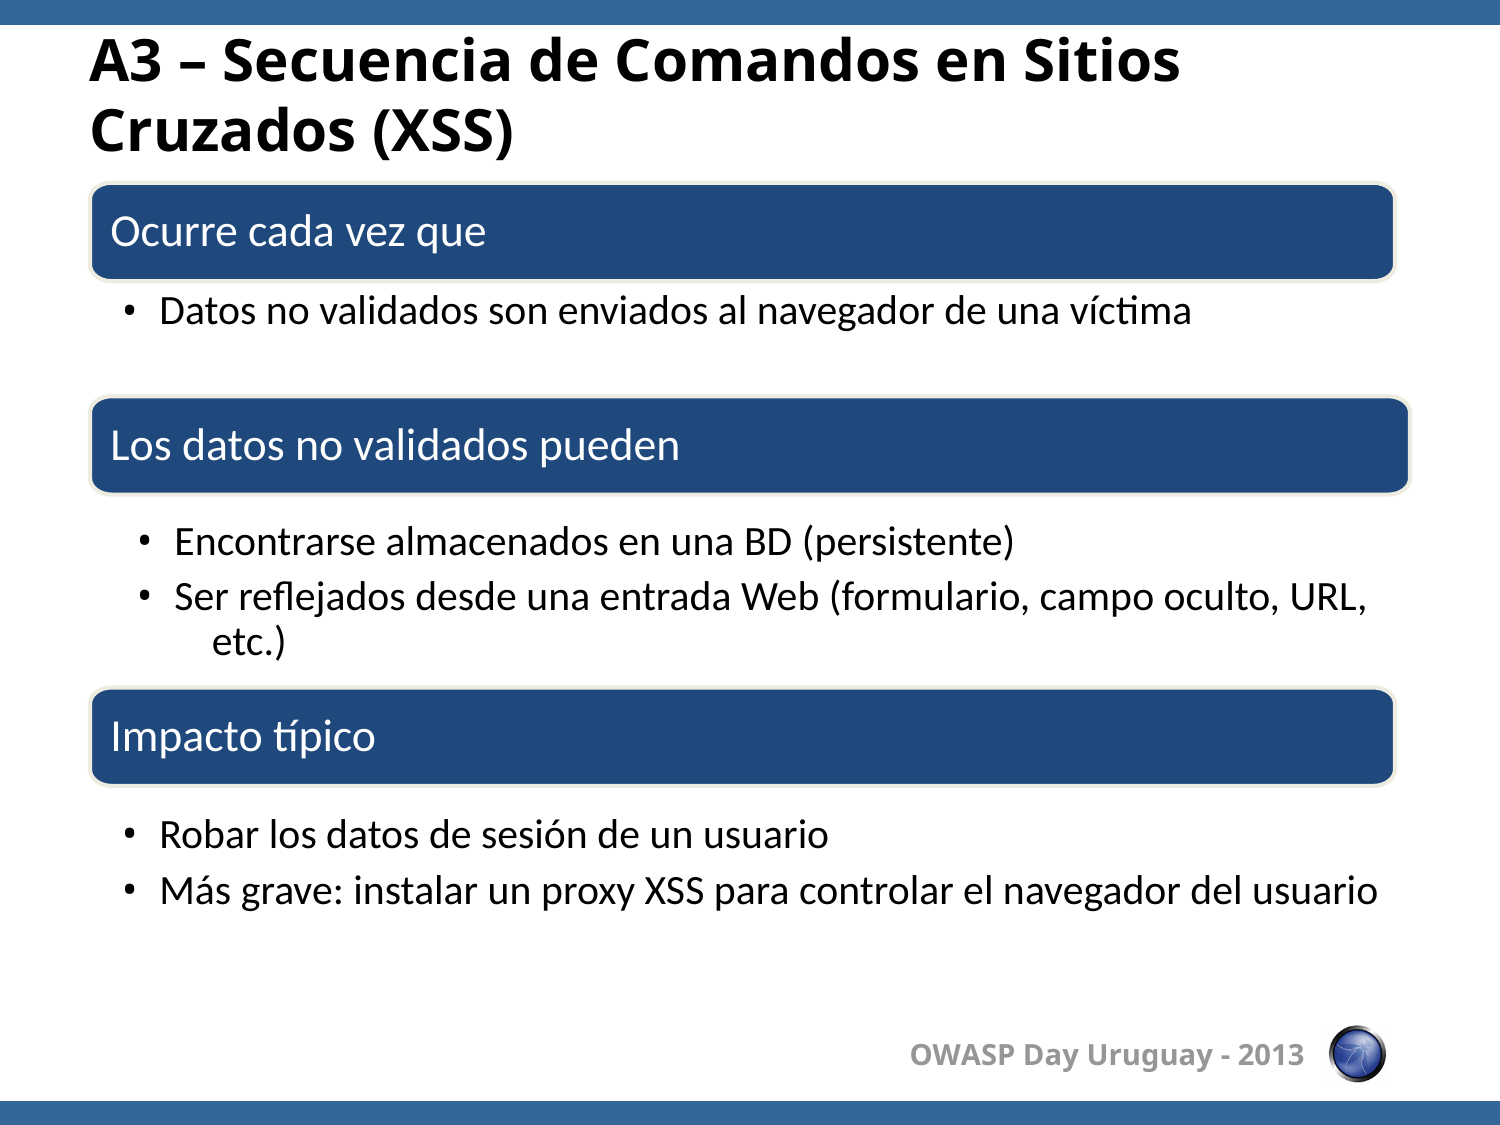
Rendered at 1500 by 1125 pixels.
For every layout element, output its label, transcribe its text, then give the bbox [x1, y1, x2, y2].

text_box Datos no validados son enviados al navegador de una víctima [90, 283, 1471, 358]
text_box Robar los datos de sesión de un usuario Más grave: instalar un proxy XSS para controlar el navegador del usuario [90, 807, 1441, 1026]
picture [1325, 1026, 1388, 1083]
text_box Encontrarse almacenados en una BD (persistente) Ser reflejados desde una entrada Web (formulario, campo oculto, URL, etc.) [105, 514, 1441, 679]
text_box Impacto típico [90, 687, 1396, 786]
title A3 – Secuencia de Comandos en Sitios Cruzados (XSS) [75, 15, 1426, 171]
text_box Los datos no validados pueden [90, 396, 1411, 495]
text_box Ocurre cada vez que [90, 182, 1396, 282]
